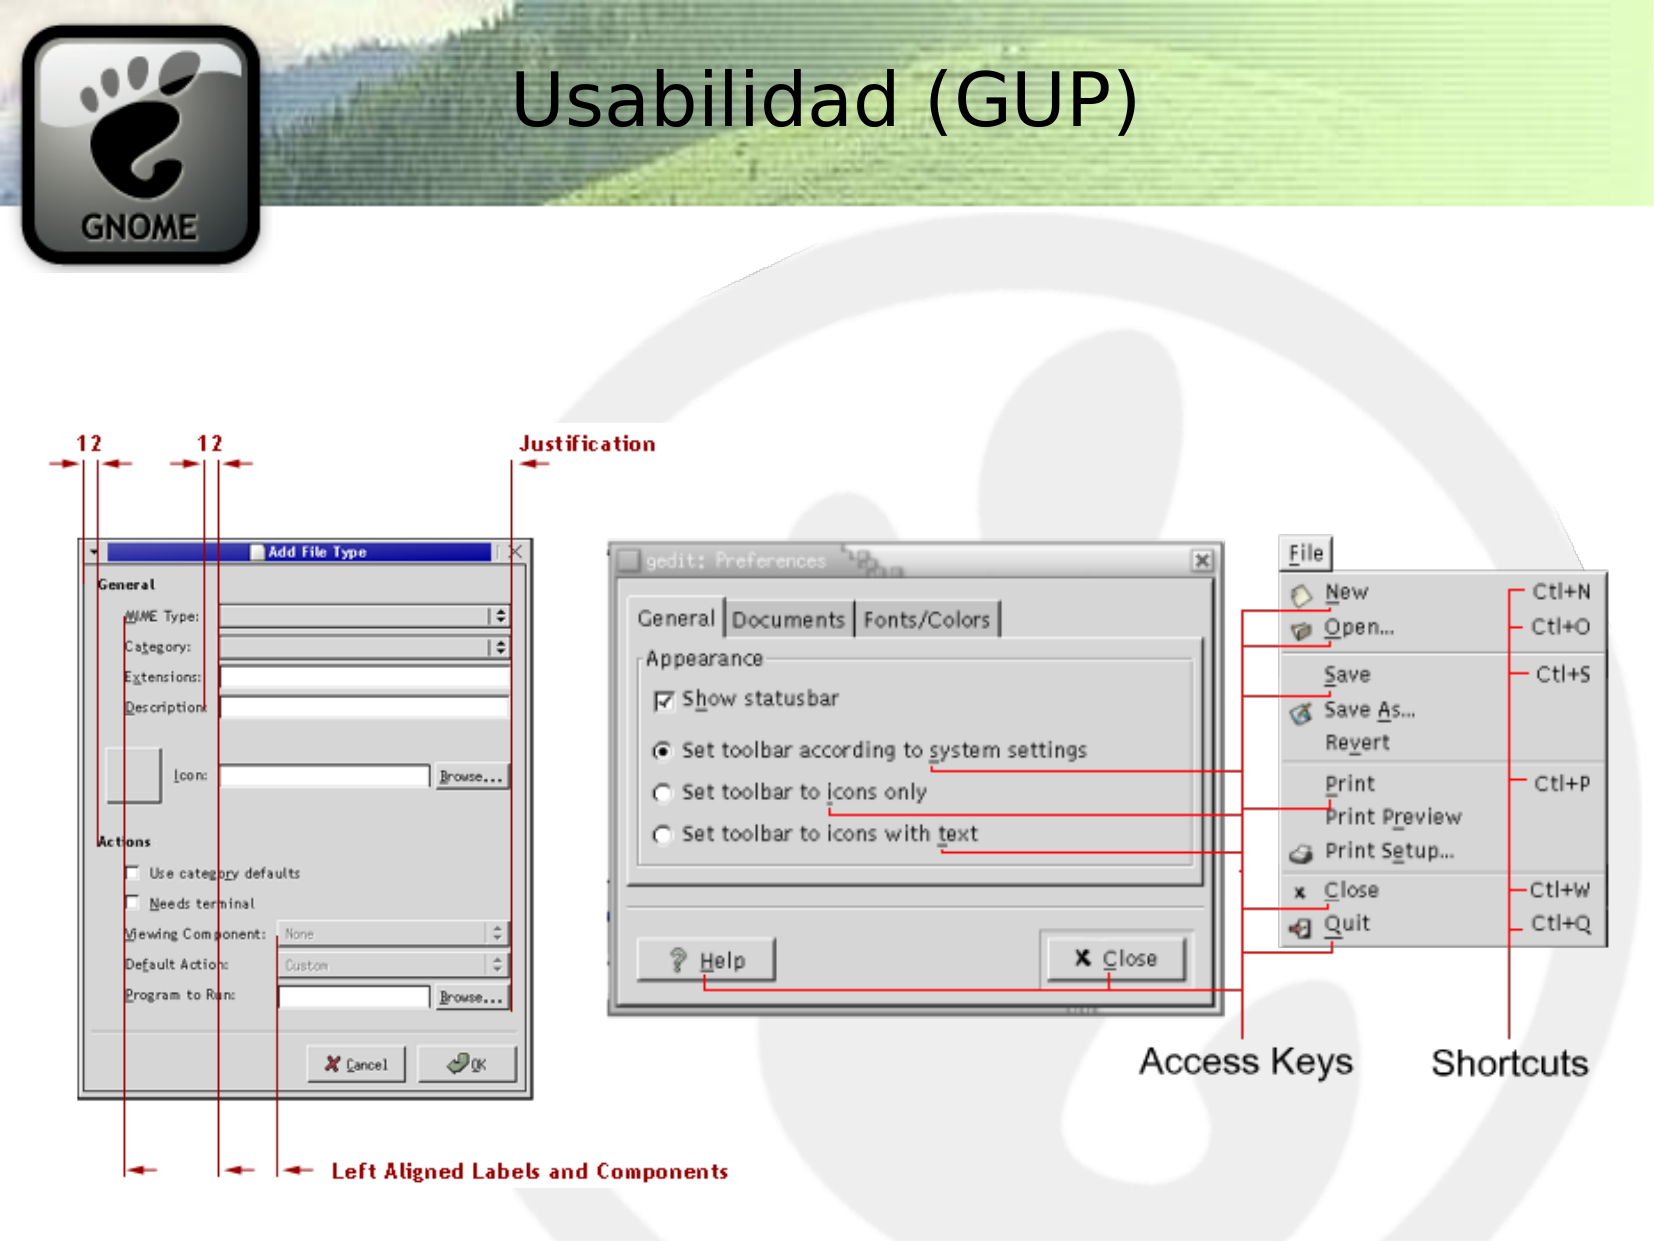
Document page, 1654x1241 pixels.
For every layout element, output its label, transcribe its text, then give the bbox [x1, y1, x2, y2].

title Usabilidad (GUP) [0, 0, 1653, 206]
picture [0, 0, 1654, 1241]
